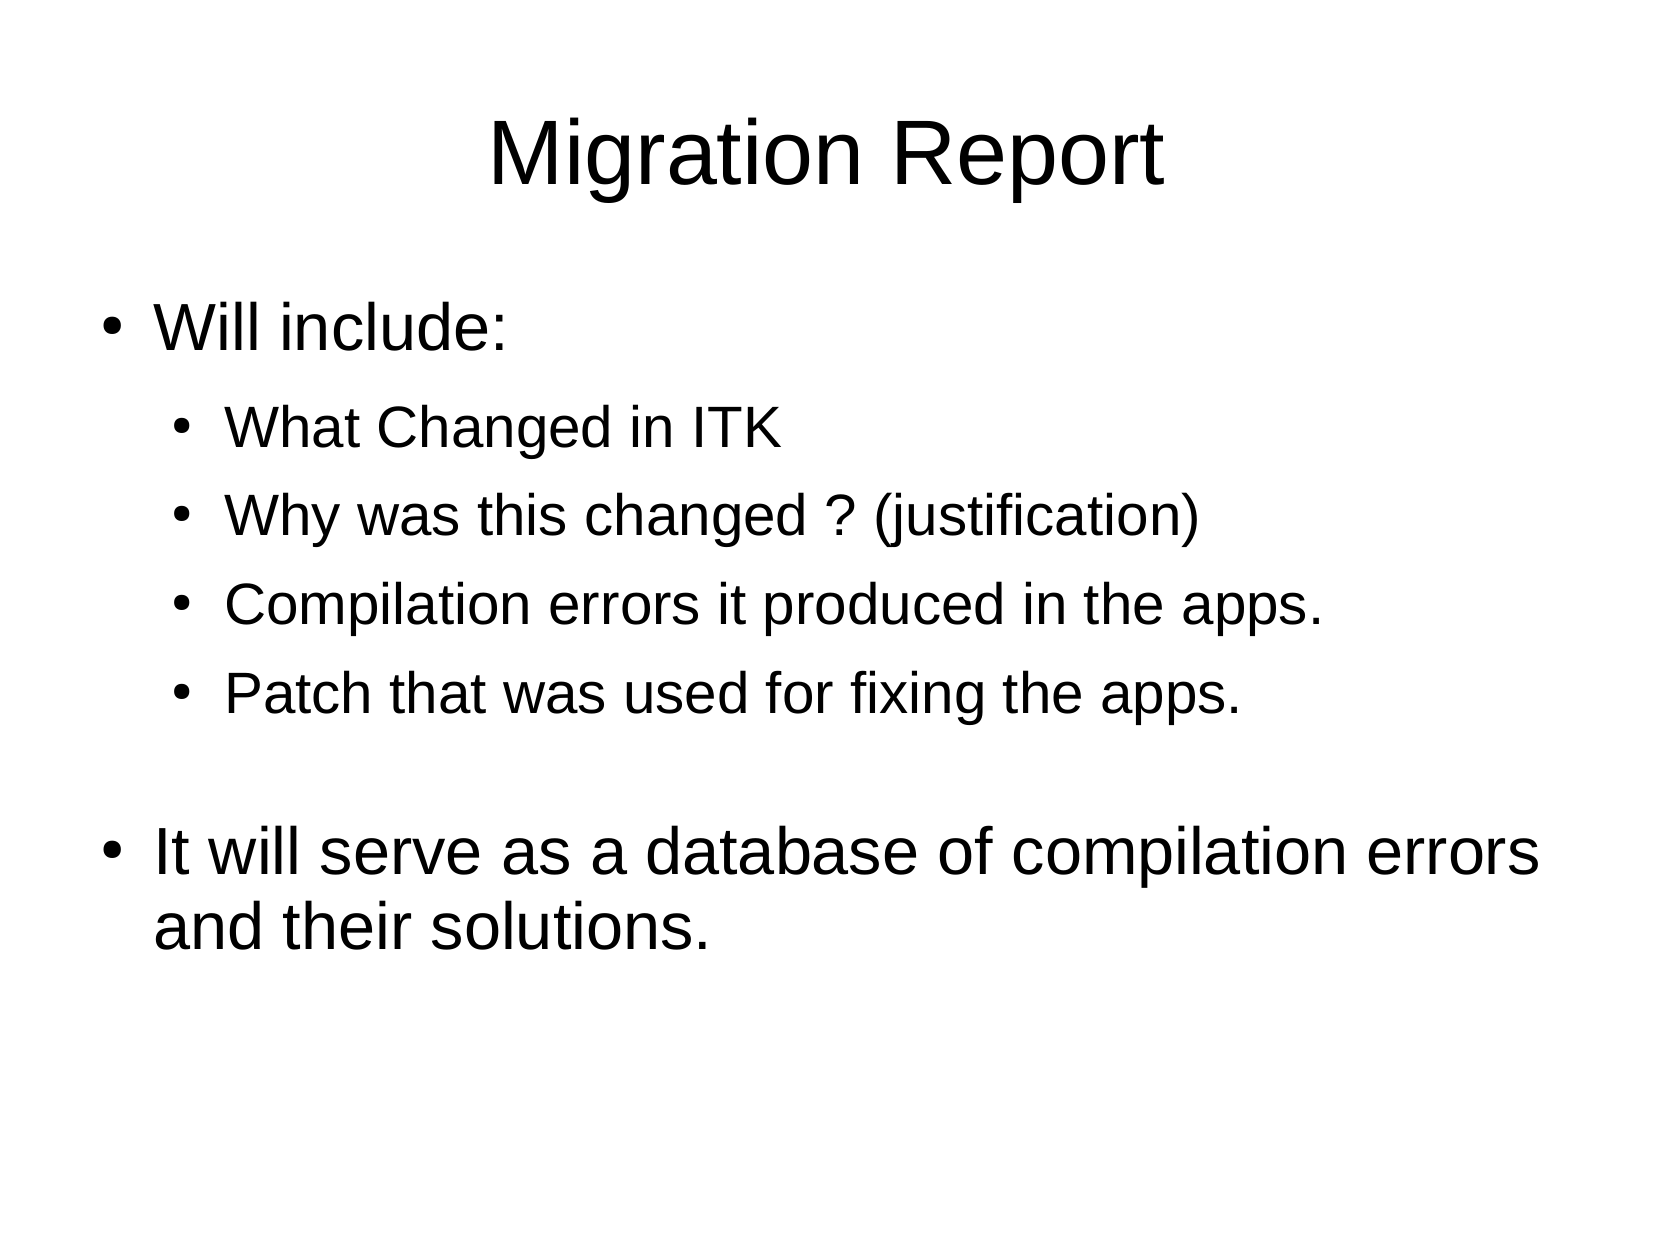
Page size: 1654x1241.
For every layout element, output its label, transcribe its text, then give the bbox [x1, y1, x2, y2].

list Will include: What Changed in ITK Why was this changed ? (justification) Compilation errors it produced in the apps. Patch that was used for fixing the apps. It will serve as a database of compilation errors and their solutions. [82, 290, 1571, 1109]
title Migration Report [82, 49, 1571, 257]
